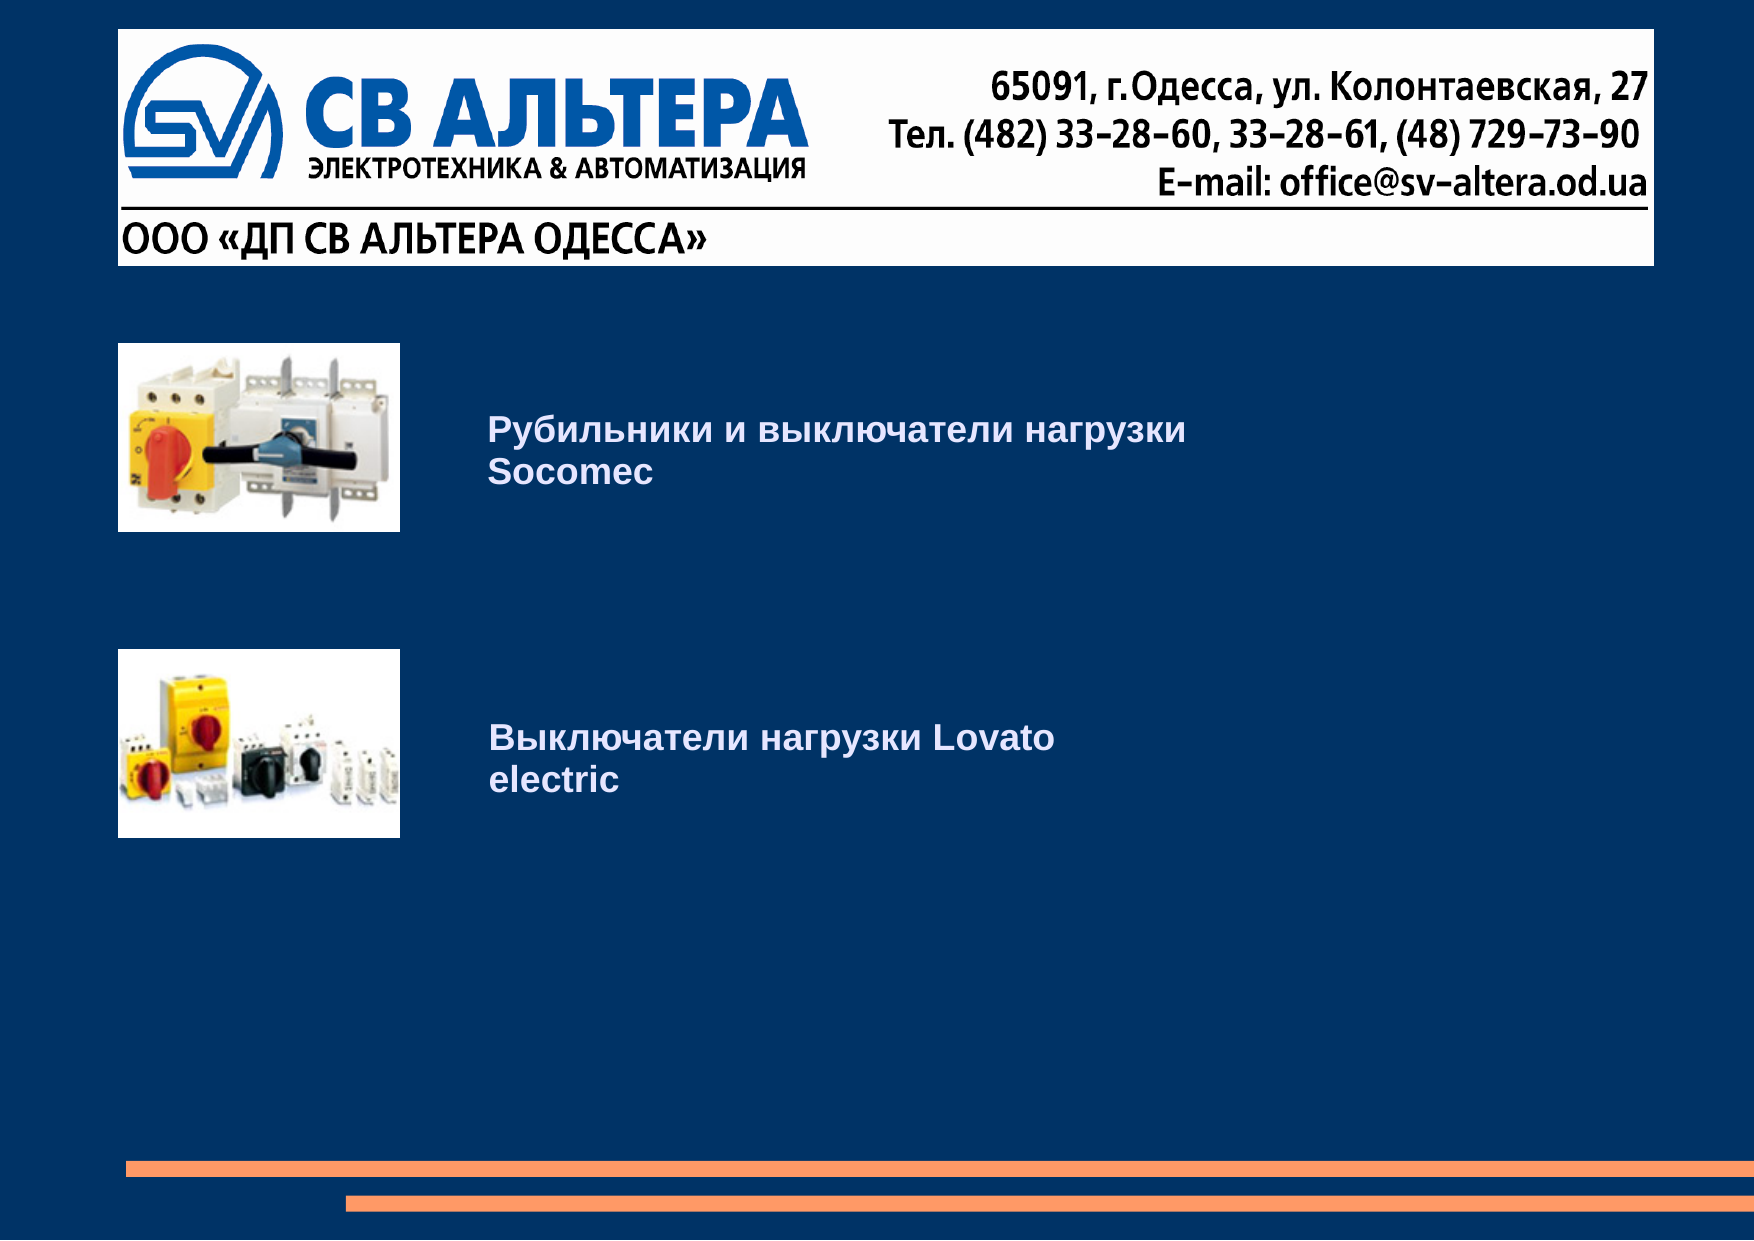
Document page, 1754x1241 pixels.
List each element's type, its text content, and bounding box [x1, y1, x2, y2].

text_box Рубильники и выключатели нагрузки Socomec [472, 400, 1309, 502]
picture [118, 29, 1654, 266]
picture [118, 343, 400, 532]
text_box Выключатели нагрузки Lovato electric [473, 708, 1152, 810]
picture [118, 649, 400, 838]
